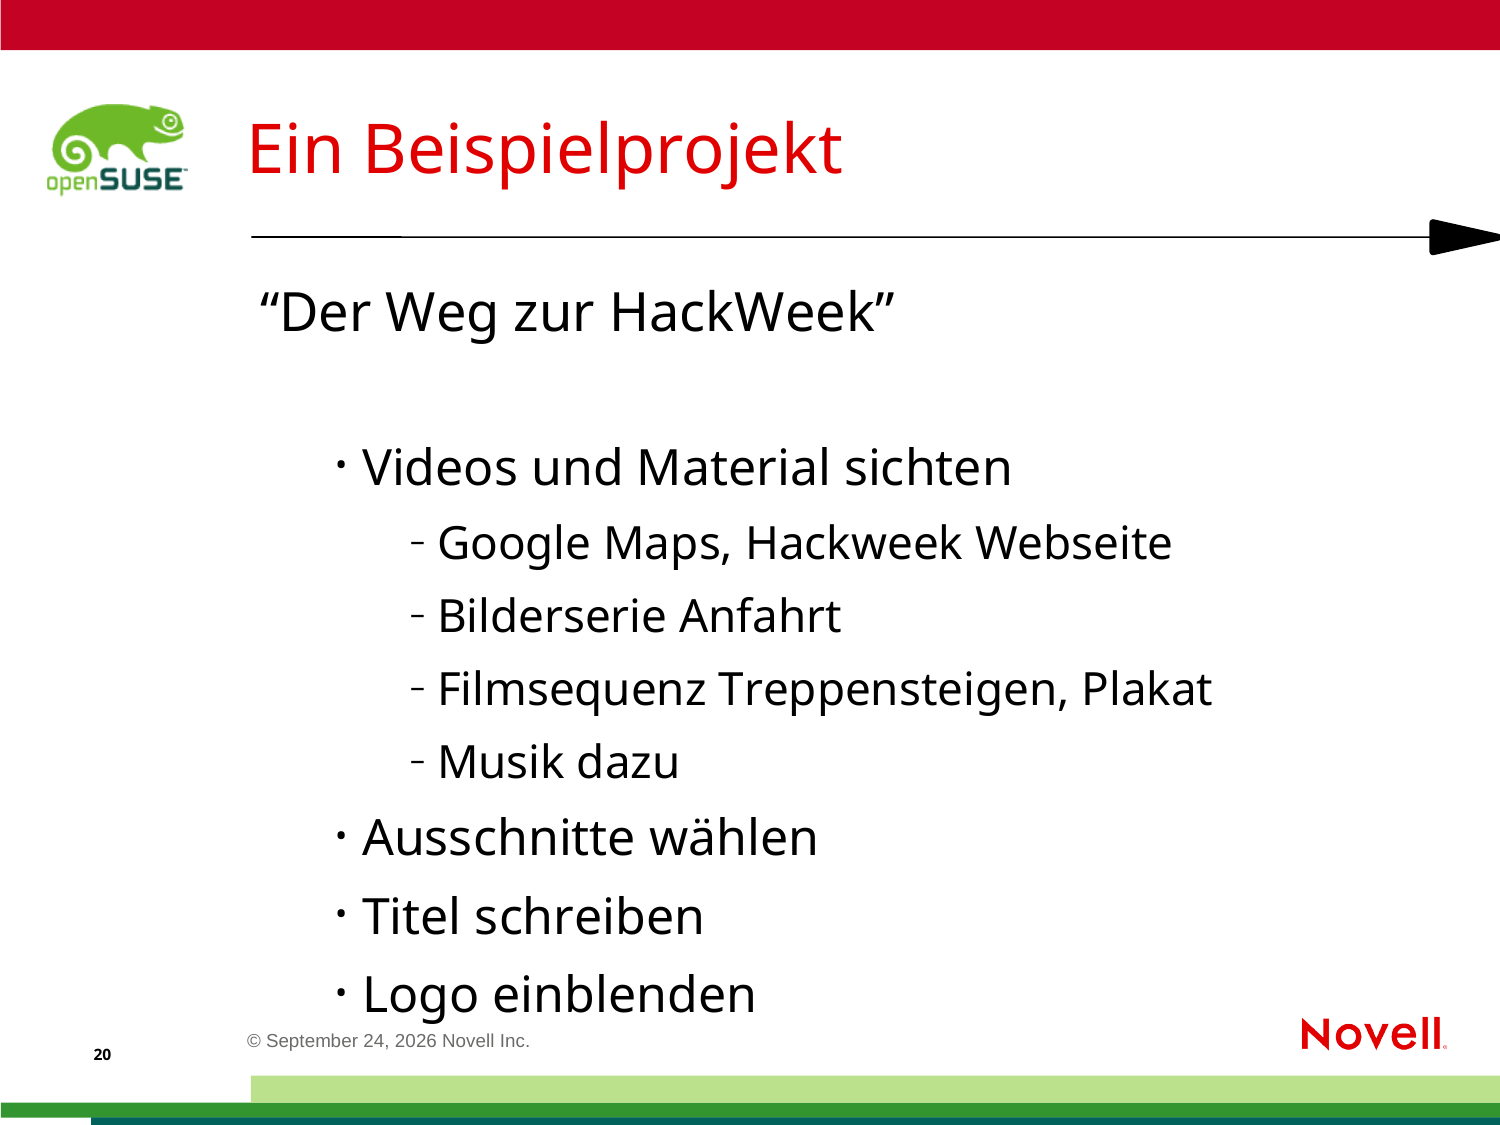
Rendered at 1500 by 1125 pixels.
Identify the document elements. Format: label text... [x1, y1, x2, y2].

picture [1295, 1026, 1453, 1056]
picture [47, 104, 188, 197]
list “Der Weg zur HackWeek” Videos und Material sichten Google Maps, Hackweek Webseite Bilderserie Anfahrt Filmsequenz Treppensteigen, Plakat Musik dazu Ausschnitte wählen Titel schreiben Logo einblenden [245, 267, 1458, 1026]
title Ein Beispielprojekt [246, 60, 1409, 239]
